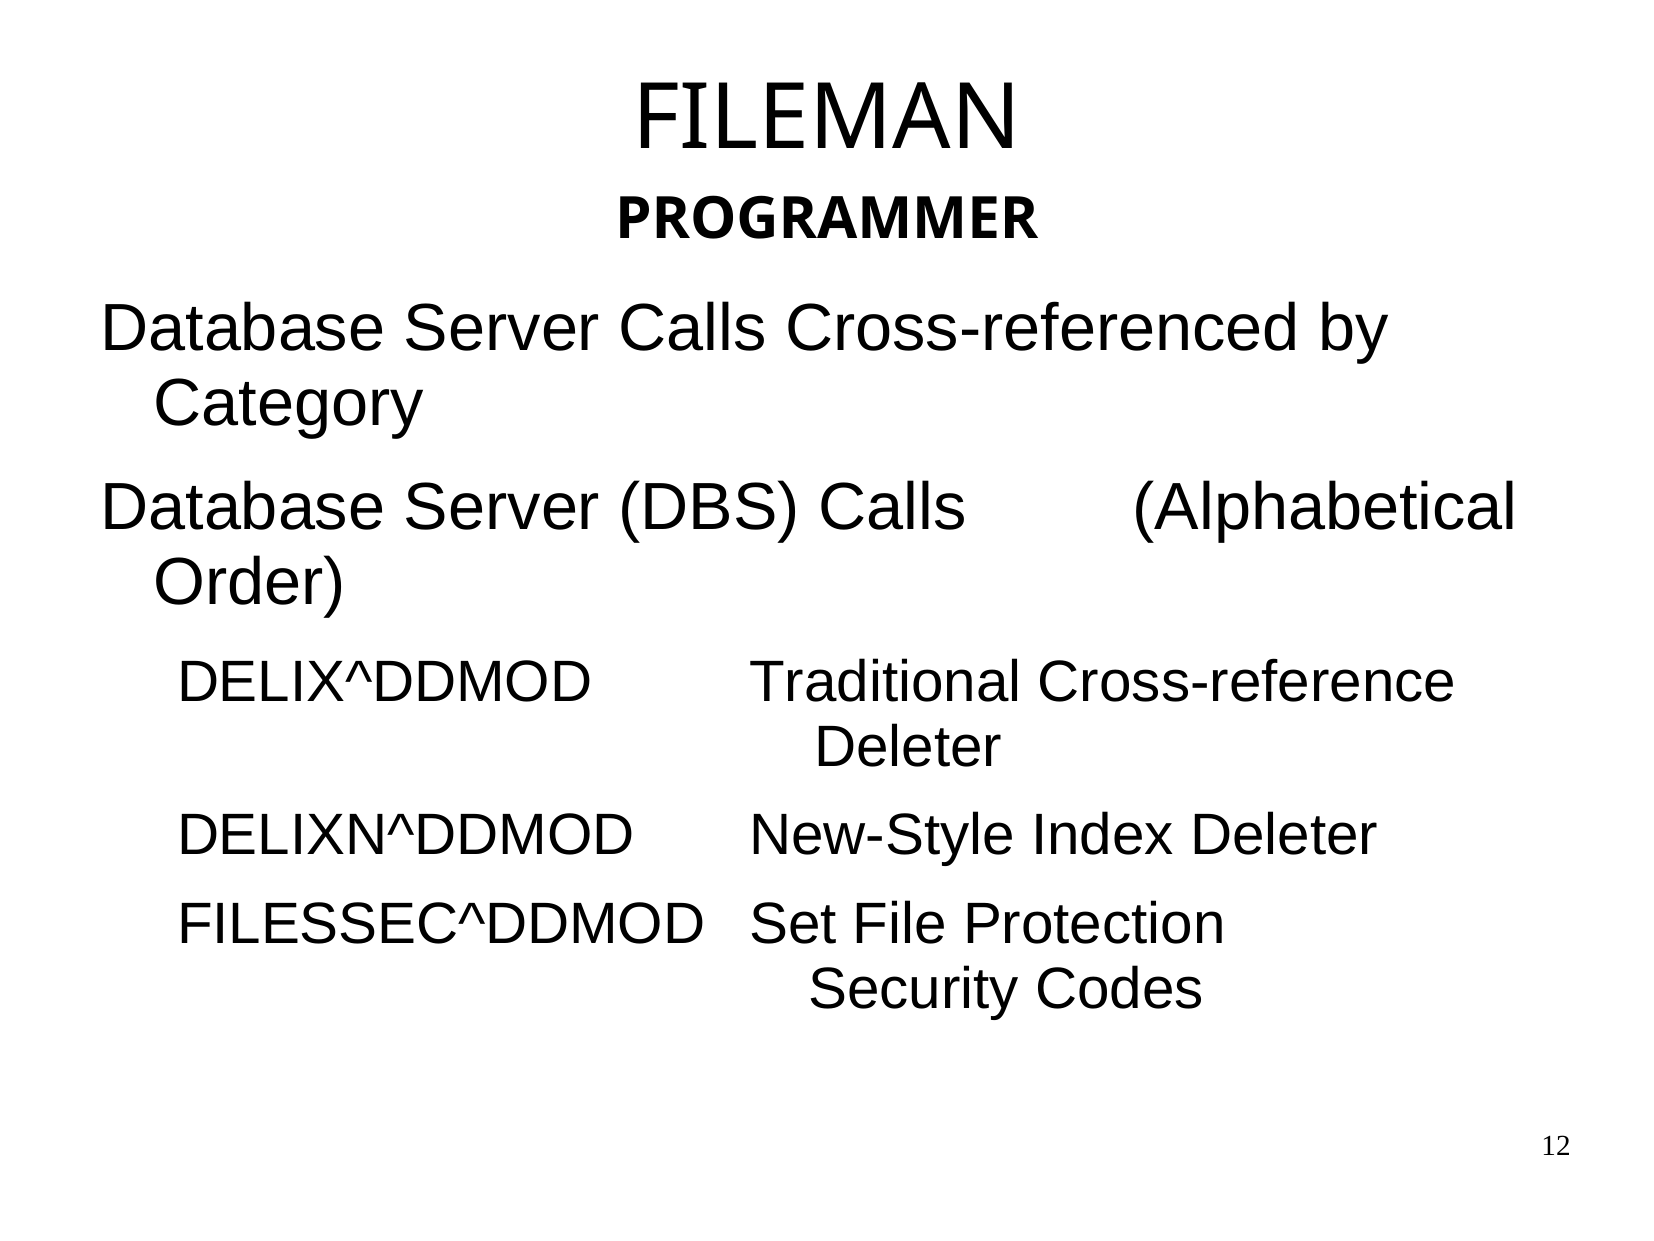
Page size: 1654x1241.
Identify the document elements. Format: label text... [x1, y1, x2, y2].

title FILEMAN PROGRAMMER [82, 47, 1571, 259]
list Database Server Calls Cross-referenced by Category Database Server (DBS) Calls (Alphabetical Order) DELIX^DDMOD Traditional Cross-reference Deleter DELIXN^DDMOD New-Style Index Deleter FILESSEC^DDMOD Set File Protection Security Codes [82, 290, 1571, 1094]
